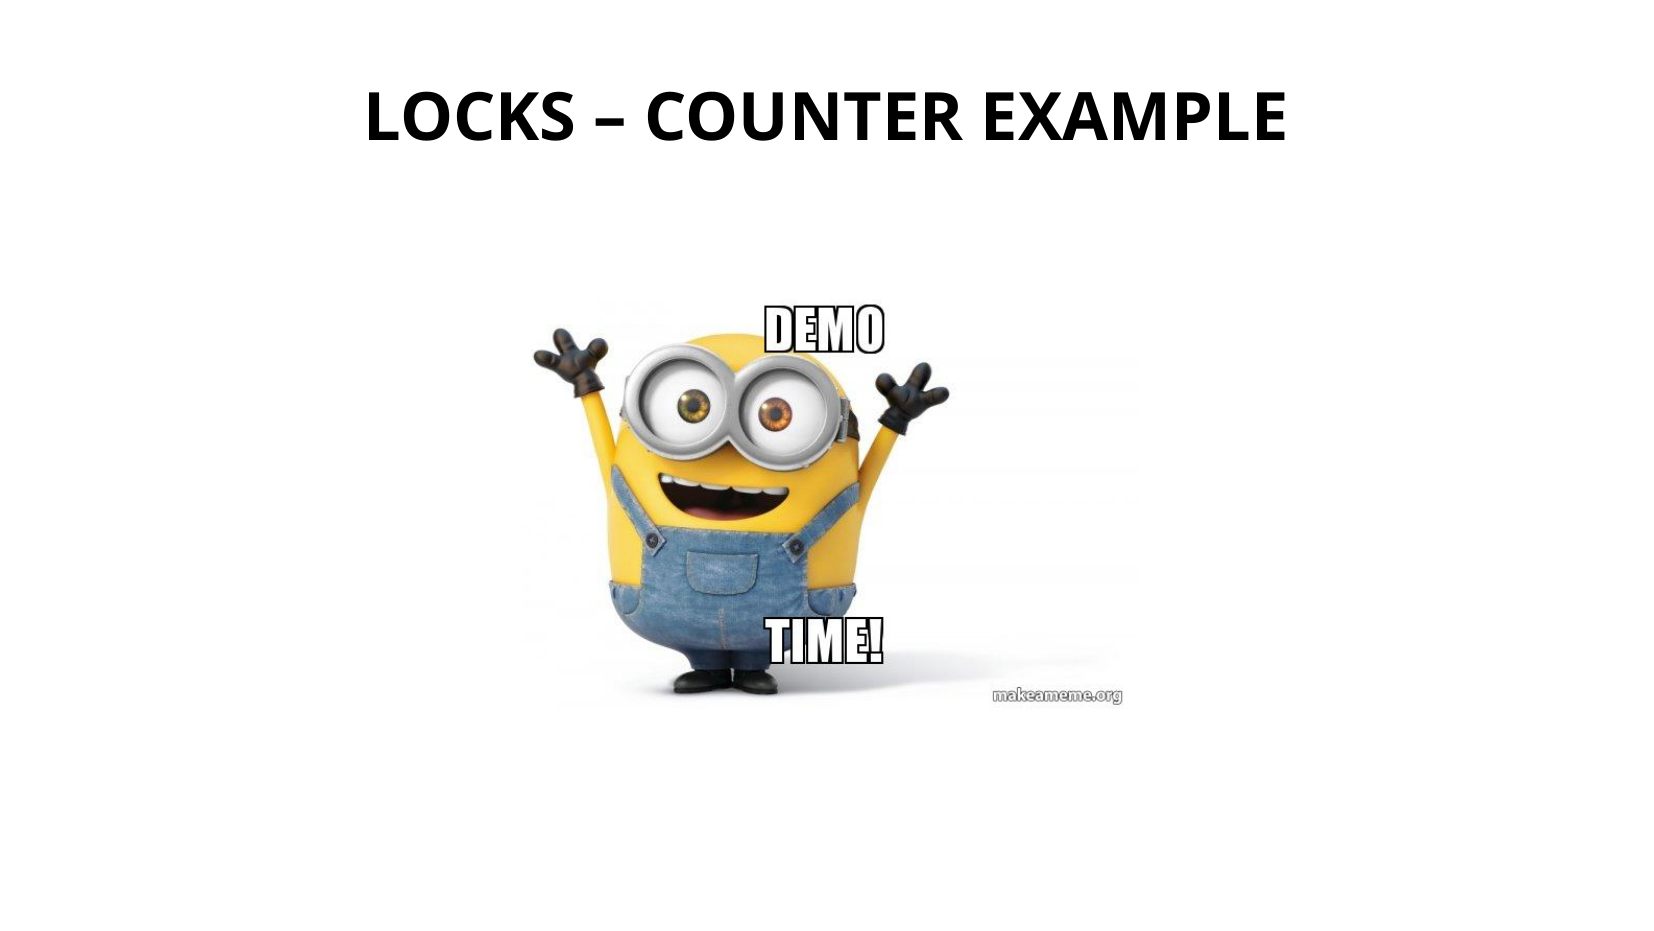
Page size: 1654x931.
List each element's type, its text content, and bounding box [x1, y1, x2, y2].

title LOCKS – COUNTER EXAMPLE [82, 33, 1571, 196]
picture [514, 291, 1140, 710]
